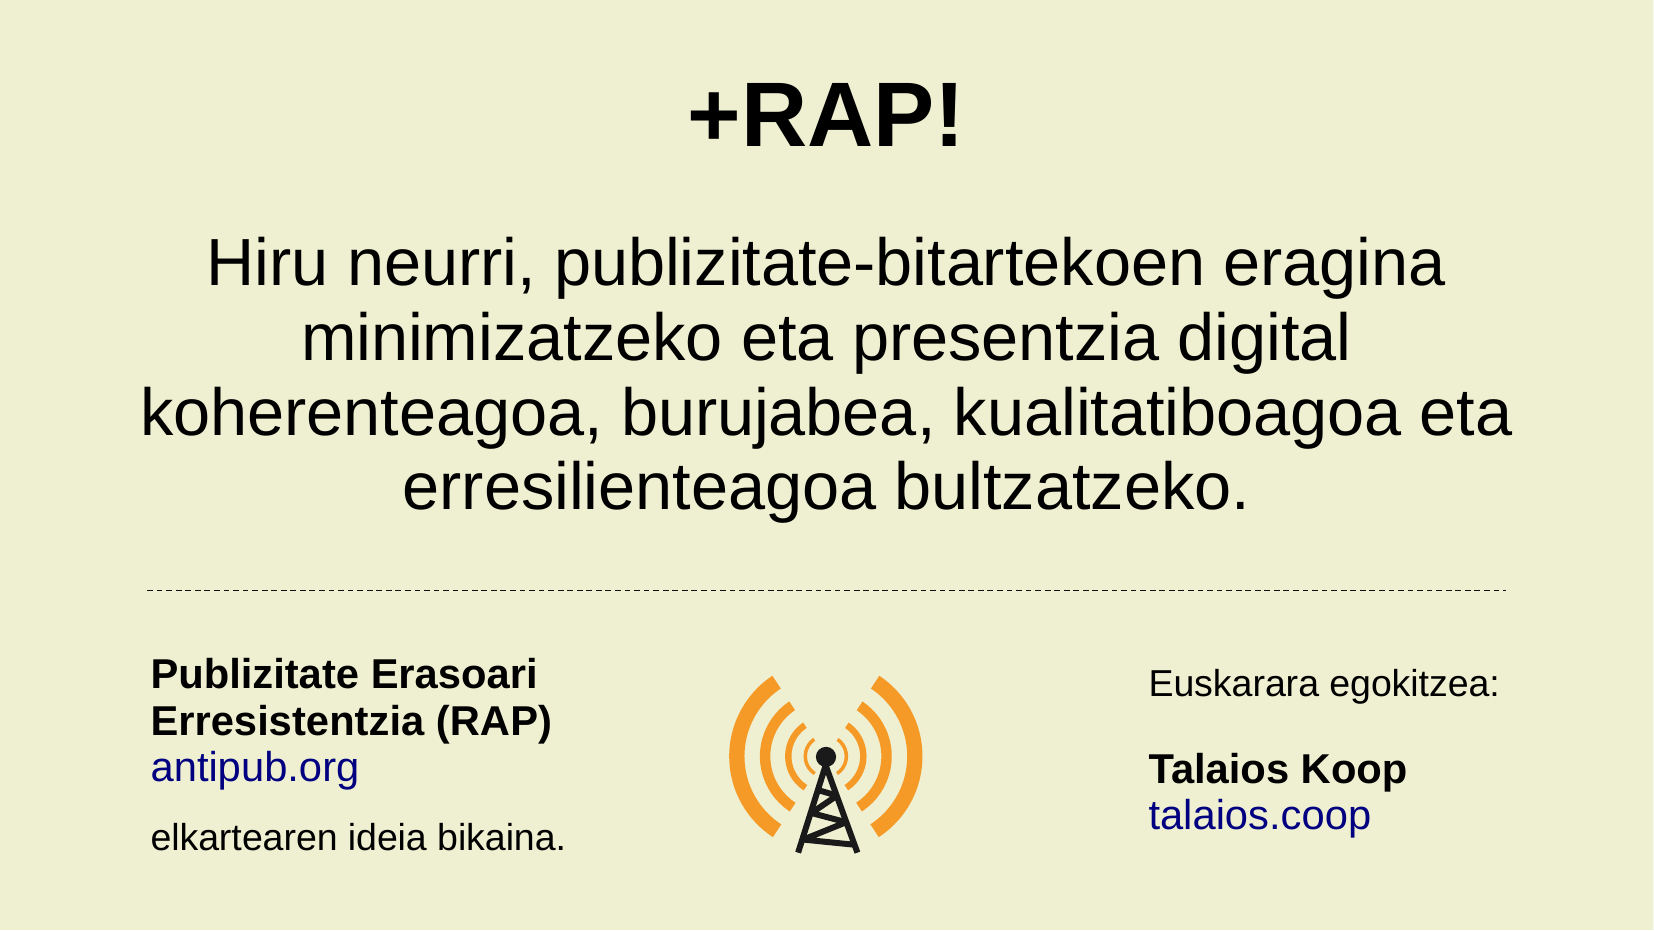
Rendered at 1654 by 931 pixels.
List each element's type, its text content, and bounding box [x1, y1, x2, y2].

text_box Talaios Koop talaios.coop [1133, 738, 1607, 893]
text_box Publizitate Erasoari Erresistentzia (RAP) antipub.org [135, 643, 650, 798]
title +RAP! [82, 37, 1571, 193]
picture [708, 639, 943, 875]
text_box Euskarara egokitzea: [1133, 655, 1595, 715]
text_box elkartearen ideia bikaina. [135, 809, 591, 866]
subtitle Hiru neurri, publizitate-bitartekoen eragina minimizatzeko eta presentzia digital koherenteagoa, burujabea, kualitatiboagoa eta erresilienteagoa bultzatzeko. [82, 225, 1571, 525]
